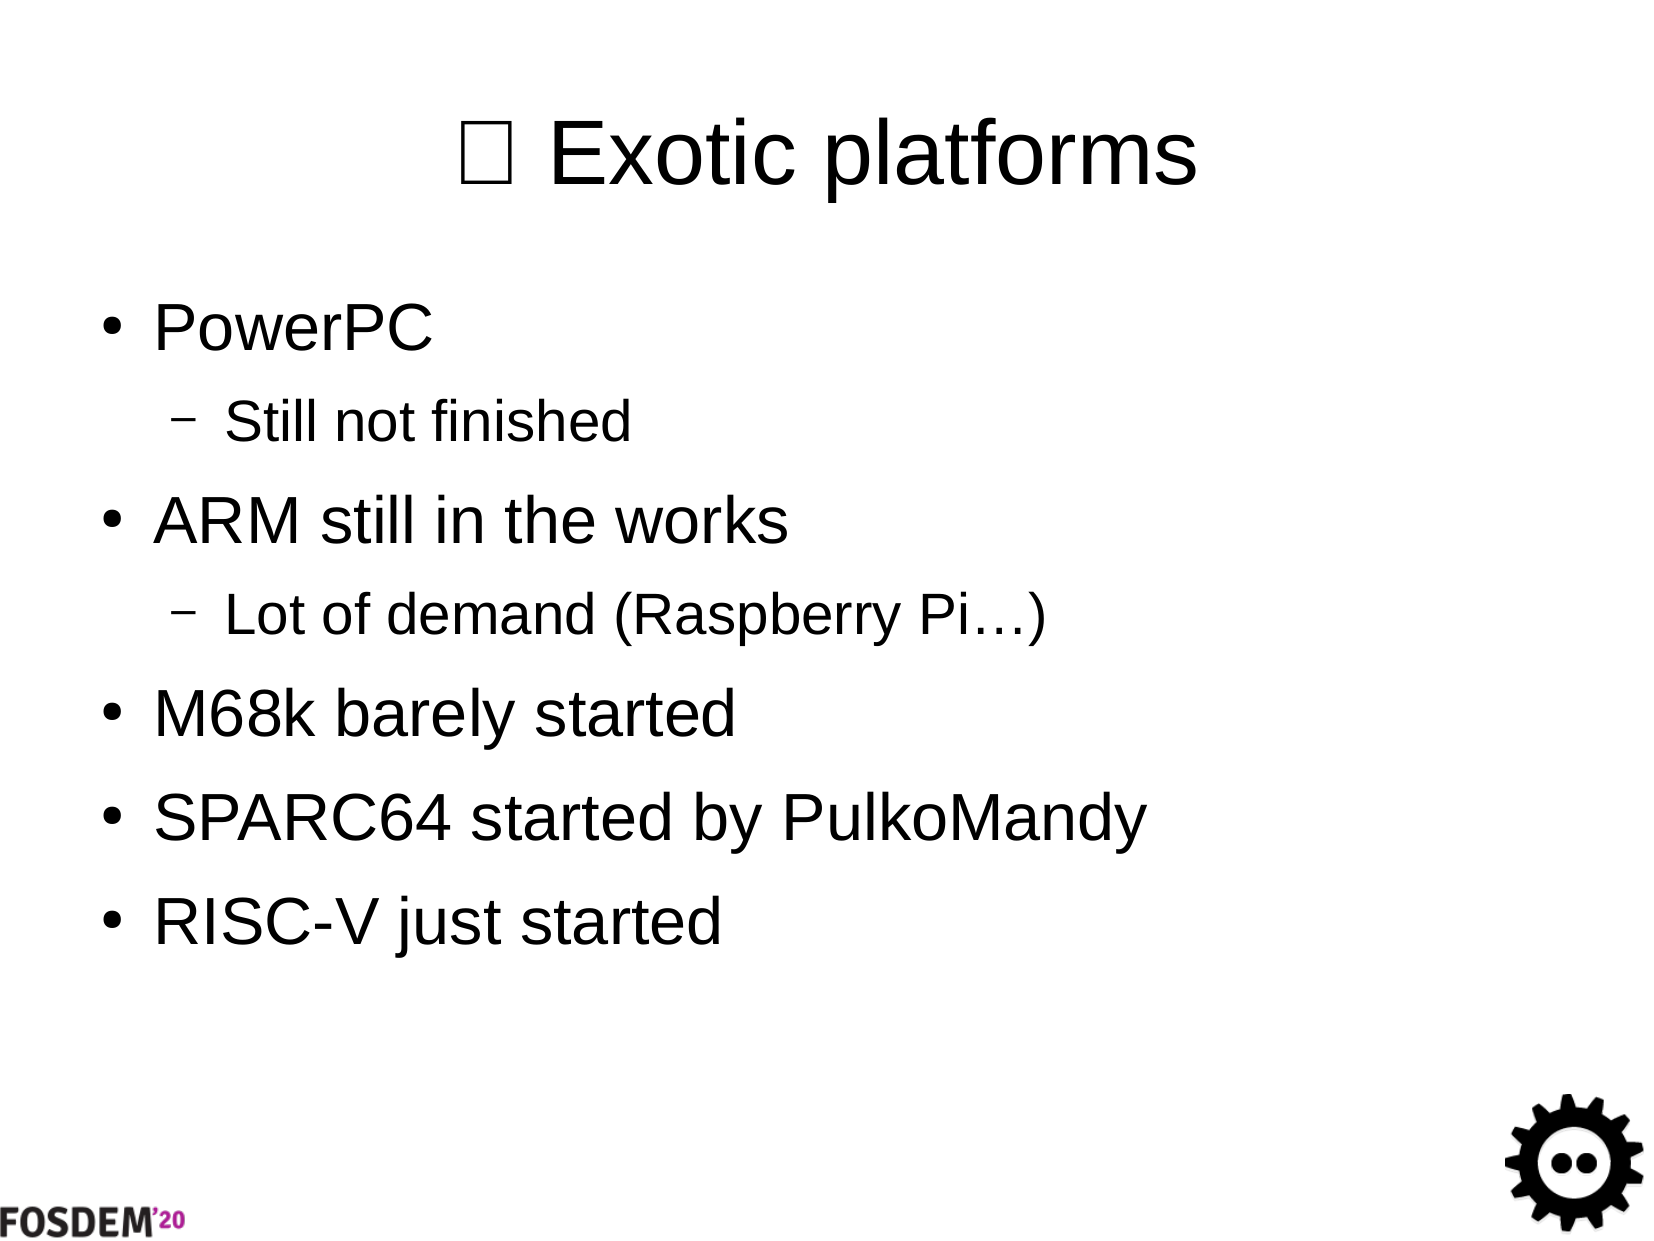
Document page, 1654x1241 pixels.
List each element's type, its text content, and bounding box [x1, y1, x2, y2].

title 🌴 Exotic platforms [82, 49, 1571, 257]
list PowerPC Still not finished ARM still in the works Lot of demand (Raspberry Pi…) M68k barely started SPARC64 started by PulkoMandy RISC-V just started [82, 290, 1571, 1010]
picture [1505, 1094, 1648, 1235]
picture [0, 1202, 188, 1241]
